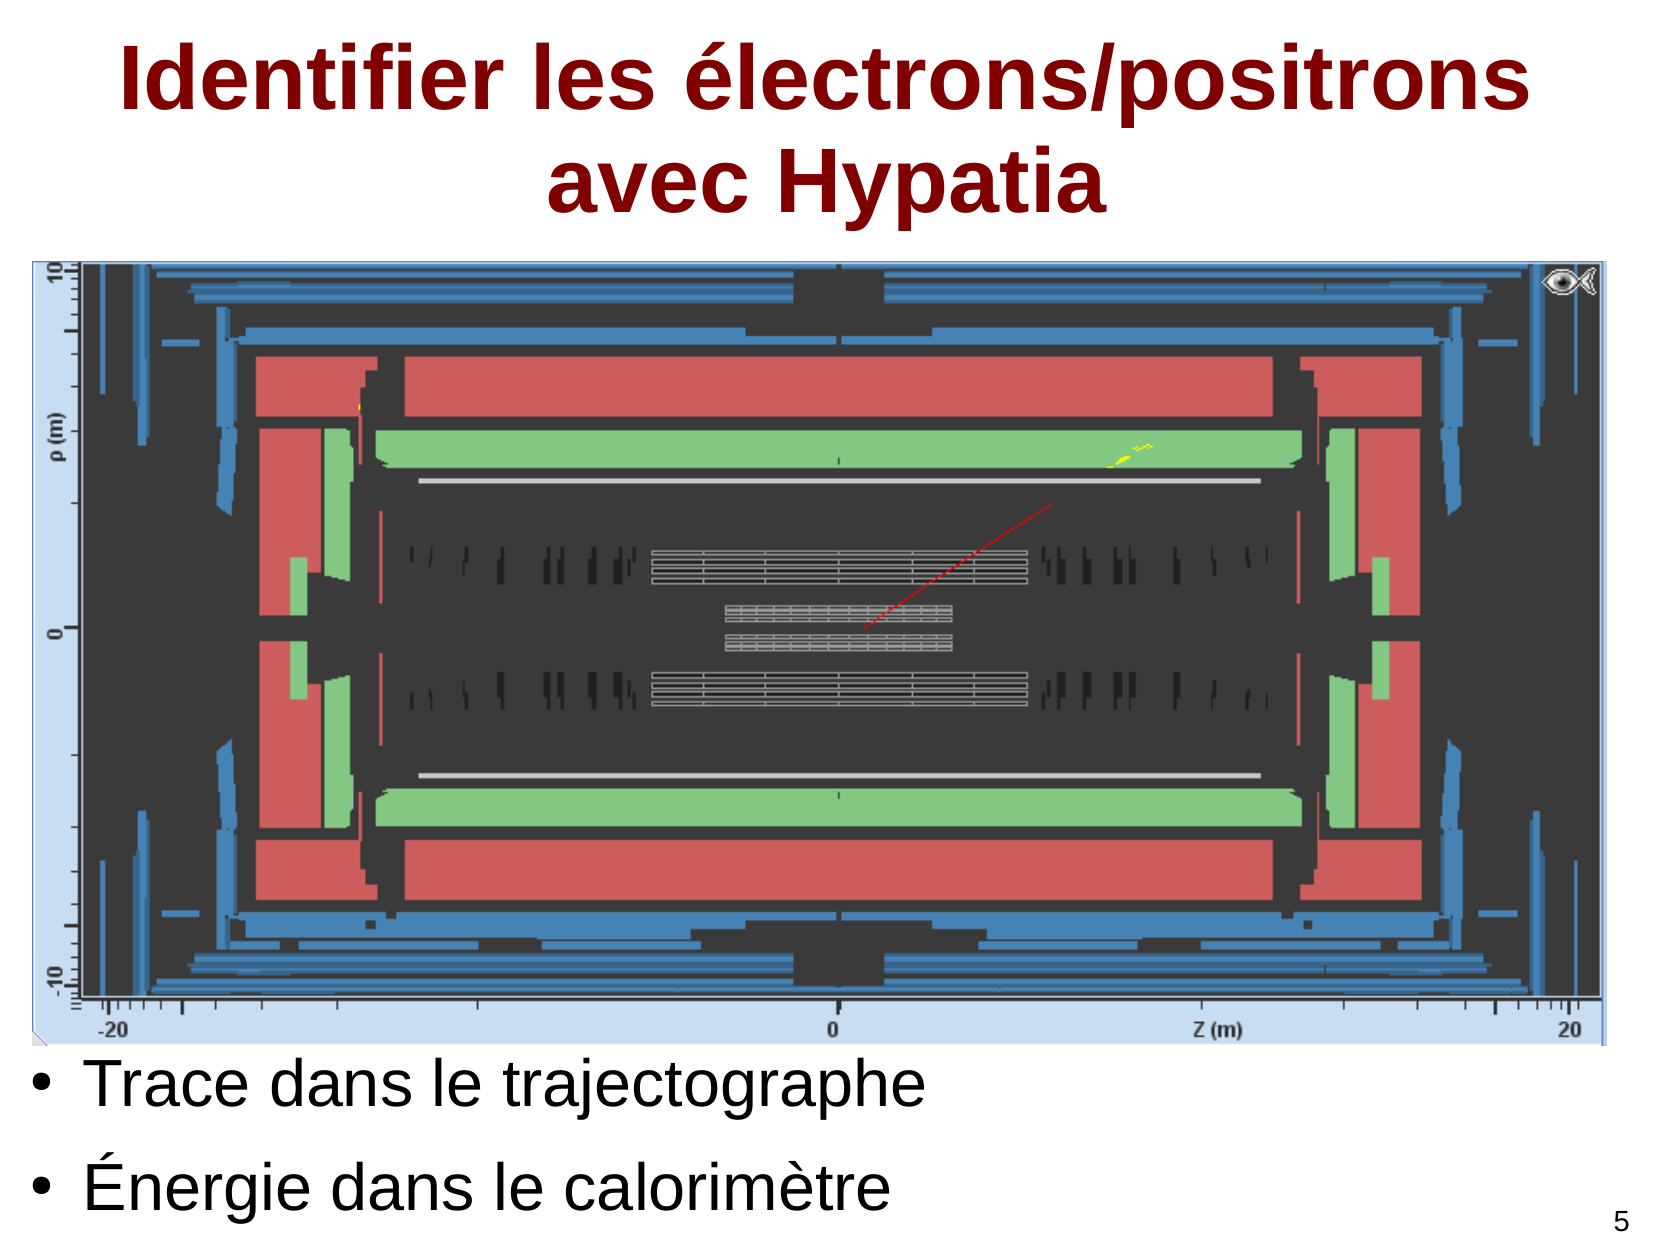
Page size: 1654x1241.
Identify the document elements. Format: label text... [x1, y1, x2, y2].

list Trace dans le trajectographe Énergie dans le calorimètre [11, 1046, 1382, 1241]
picture [32, 261, 1607, 1046]
title Identifier les électrons/positrons avec Hypatia [82, 25, 1571, 233]
